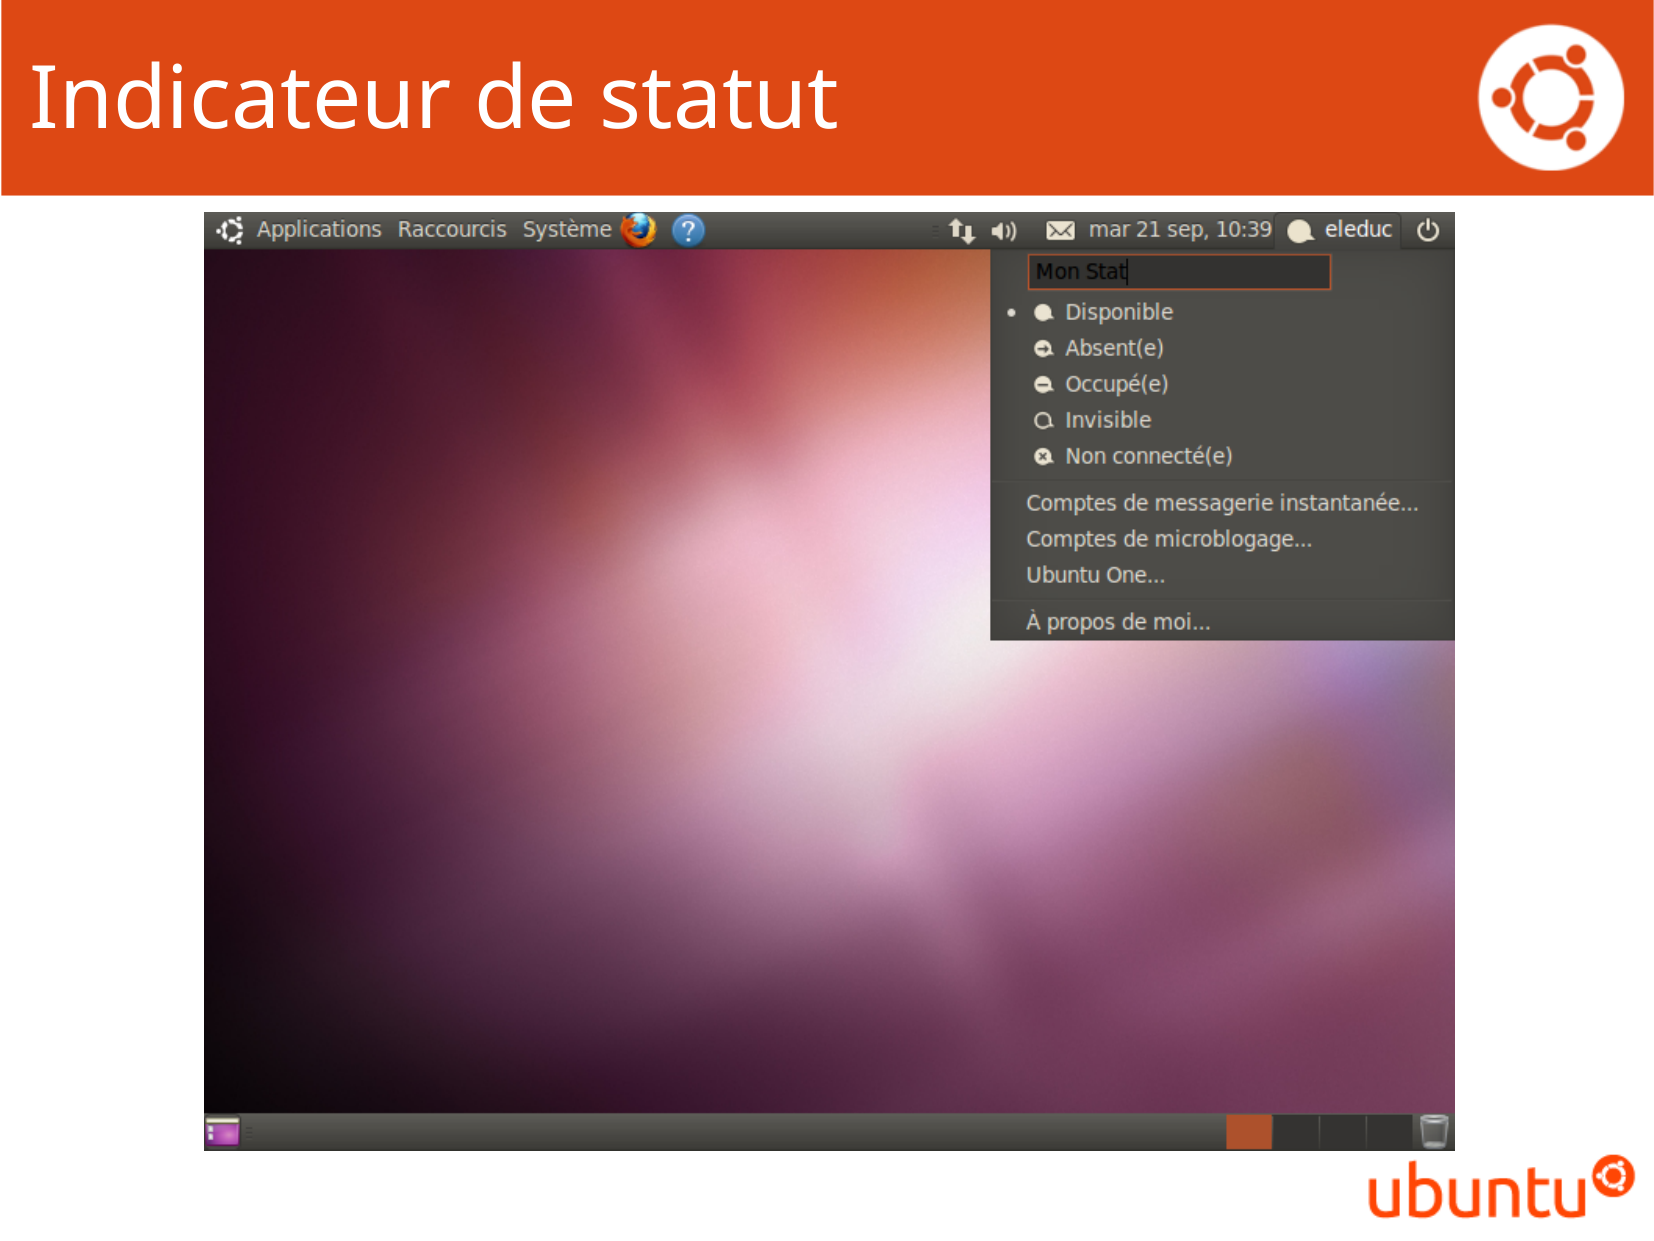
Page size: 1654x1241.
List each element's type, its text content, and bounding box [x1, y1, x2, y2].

picture [0, 0, 1654, 1241]
title Indicateur de statut [29, 11, 1459, 178]
